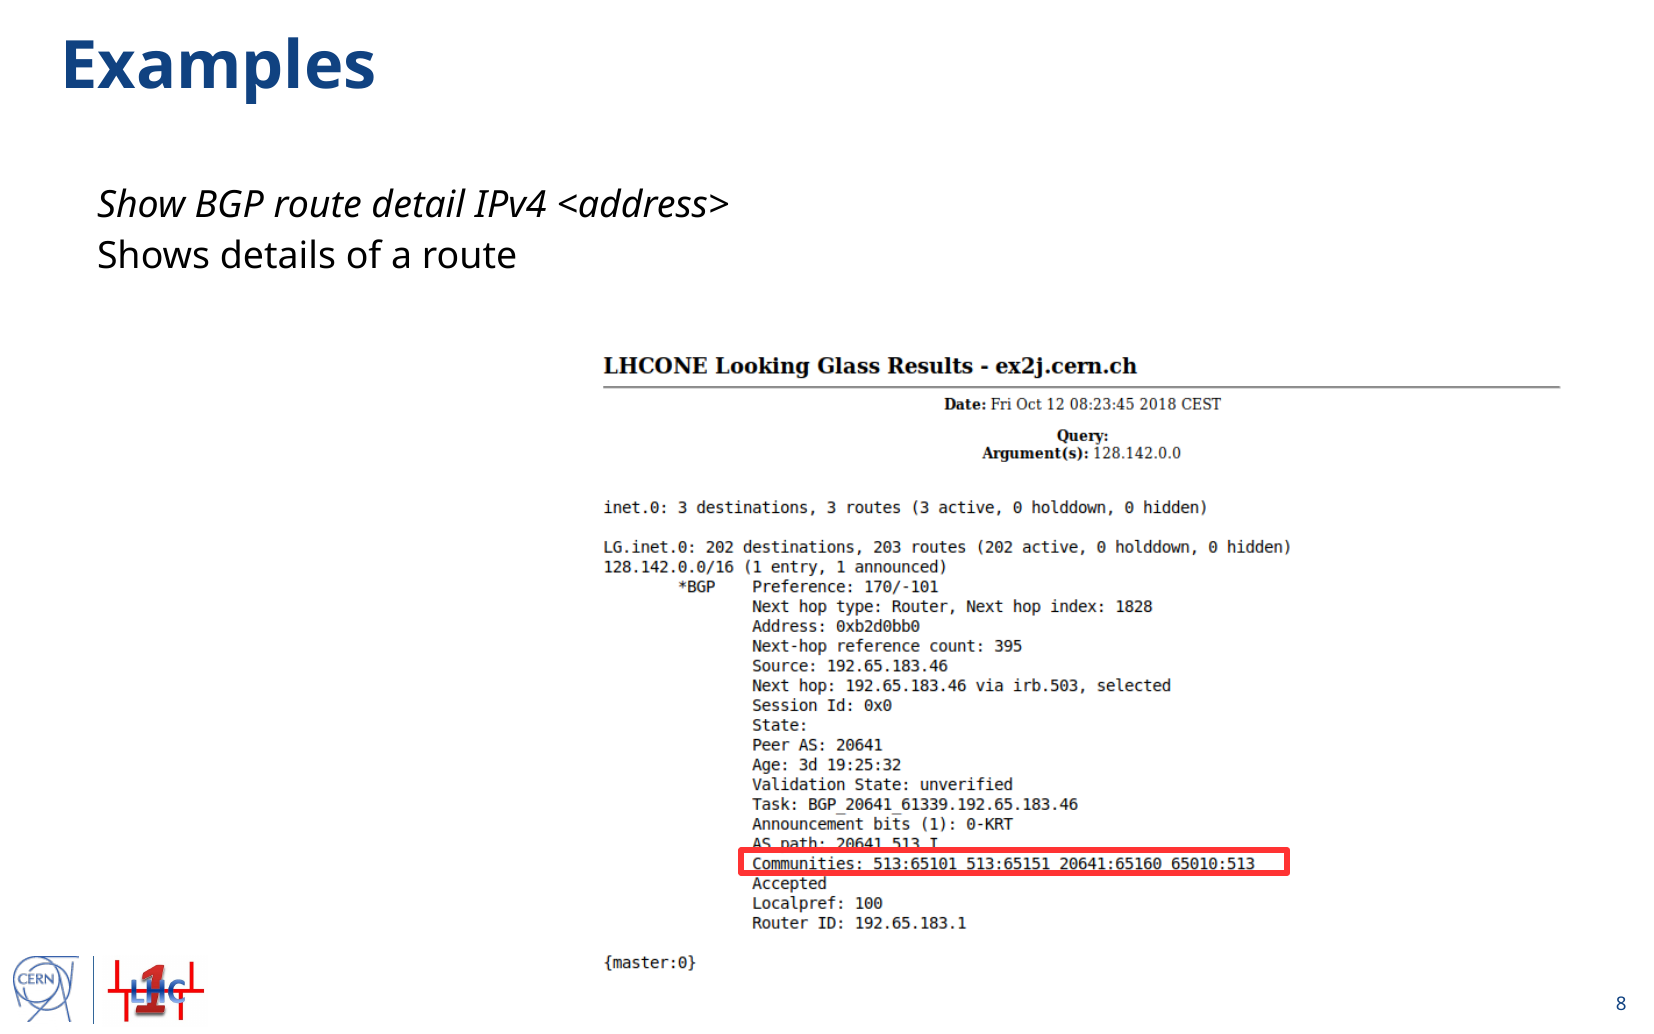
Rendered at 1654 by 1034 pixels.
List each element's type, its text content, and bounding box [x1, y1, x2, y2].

picture [13, 956, 79, 1032]
text_box Show BGP route detail IPv4 <address> Shows details of a route [82, 170, 1638, 888]
picture [102, 955, 208, 1027]
picture [594, 327, 1570, 1009]
title Examples [60, 0, 1528, 138]
